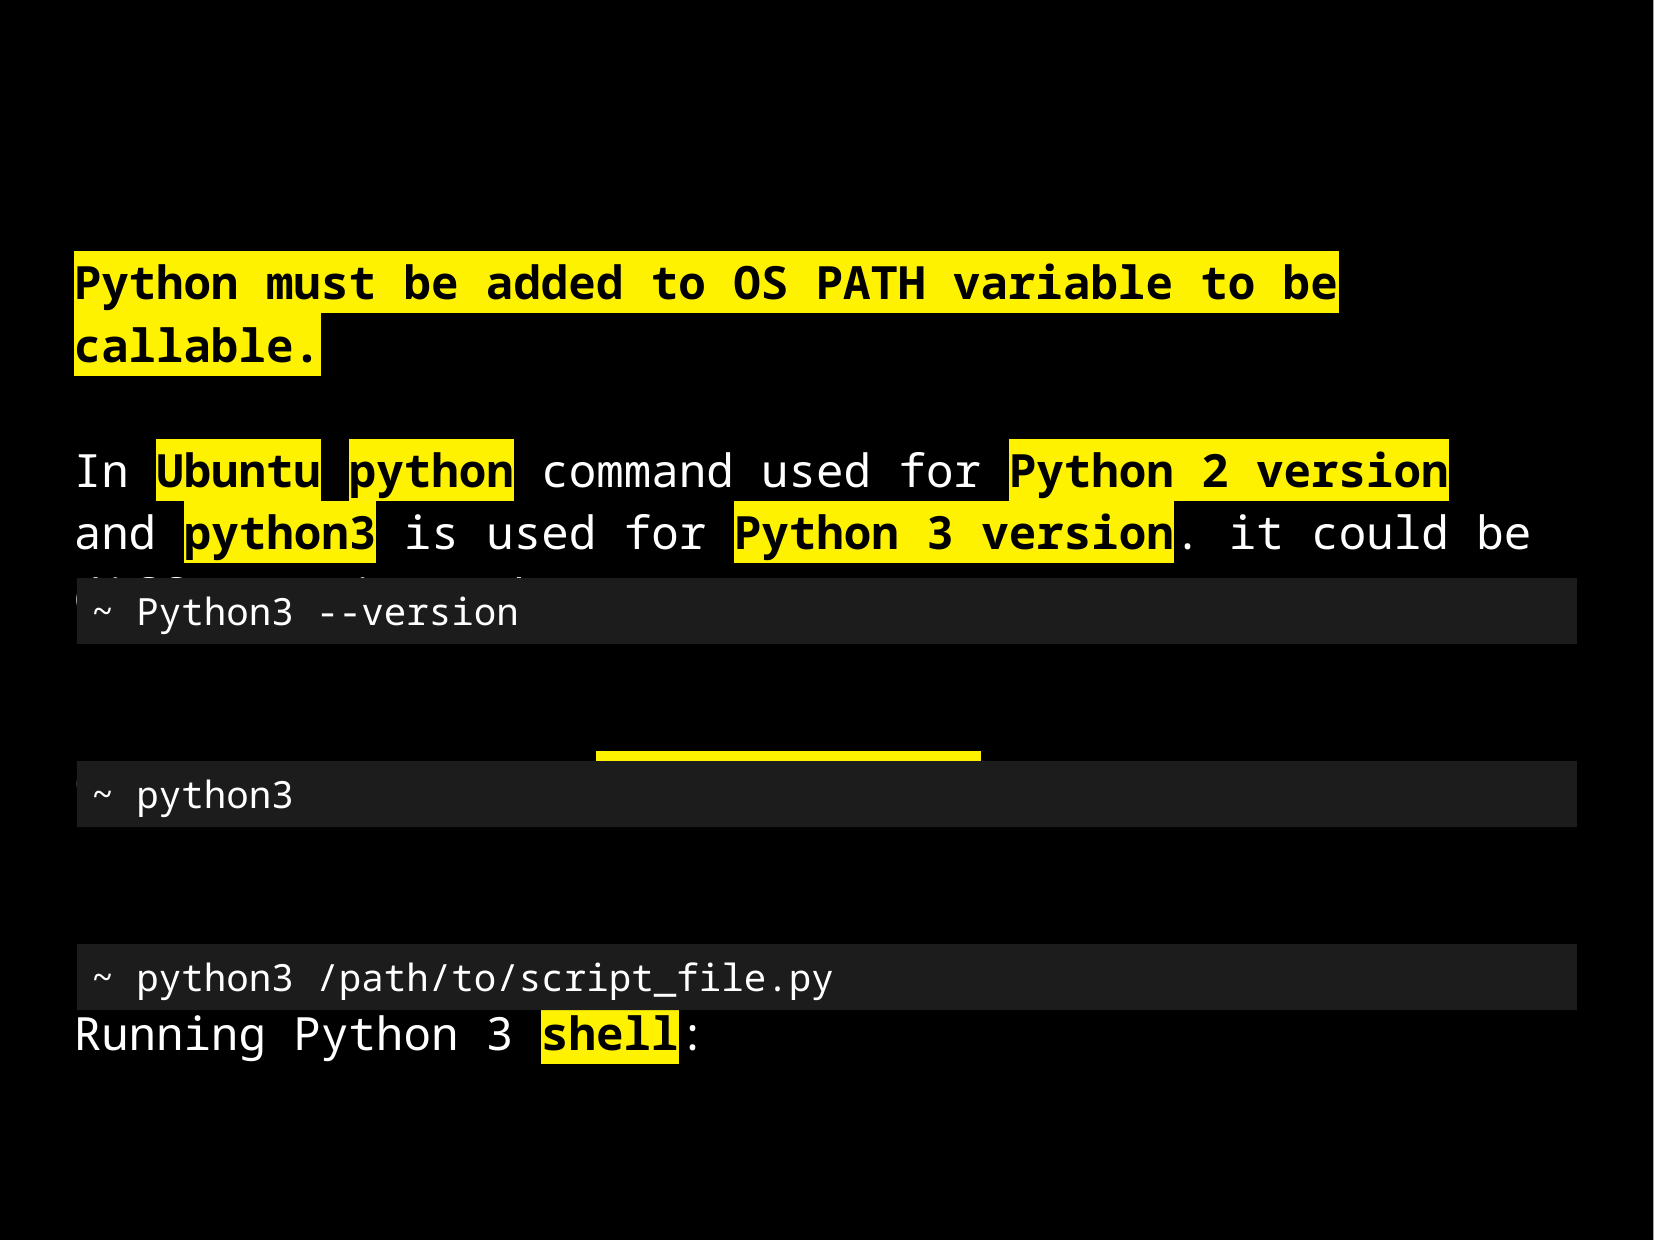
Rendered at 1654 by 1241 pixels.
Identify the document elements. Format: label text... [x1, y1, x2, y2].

text_box ~ python3 /path/to/script_file.py [76, 944, 1577, 997]
text_box ~ Python3 --version [76, 578, 1577, 631]
text_box ~ python3 [76, 761, 1577, 814]
text_box Python must be added to OS PATH variable to be callable. In Ubuntu python command used for Python 2 version and python3 is used for Python 3 version. it could be different in each OS Checking installed Python version Running Python 3 shell: Running Python 3 script: [59, 243, 1560, 945]
